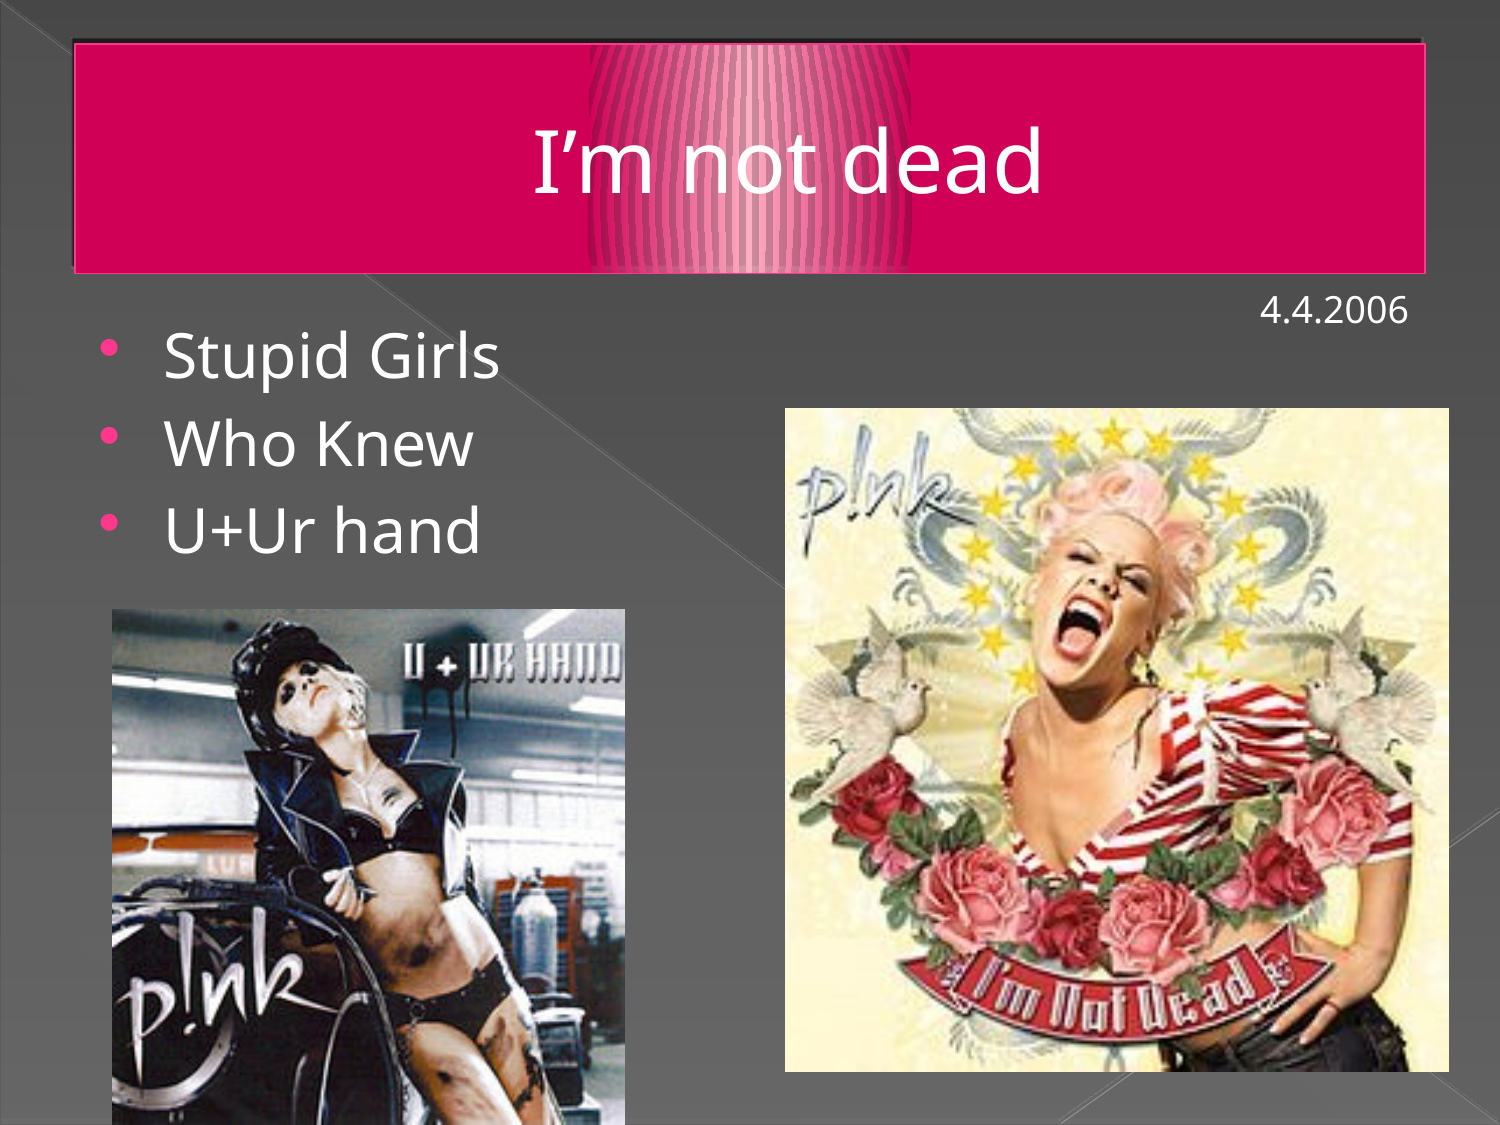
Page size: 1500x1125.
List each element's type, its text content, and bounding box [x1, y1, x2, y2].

text_box 4.4.2006 [1245, 278, 1425, 339]
picture [785, 408, 1449, 1072]
list Stupid Girls Who Knew U+Ur hand [75, 308, 1425, 1059]
picture [112, 609, 625, 1125]
title I’m not dead [75, 43, 1425, 274]
